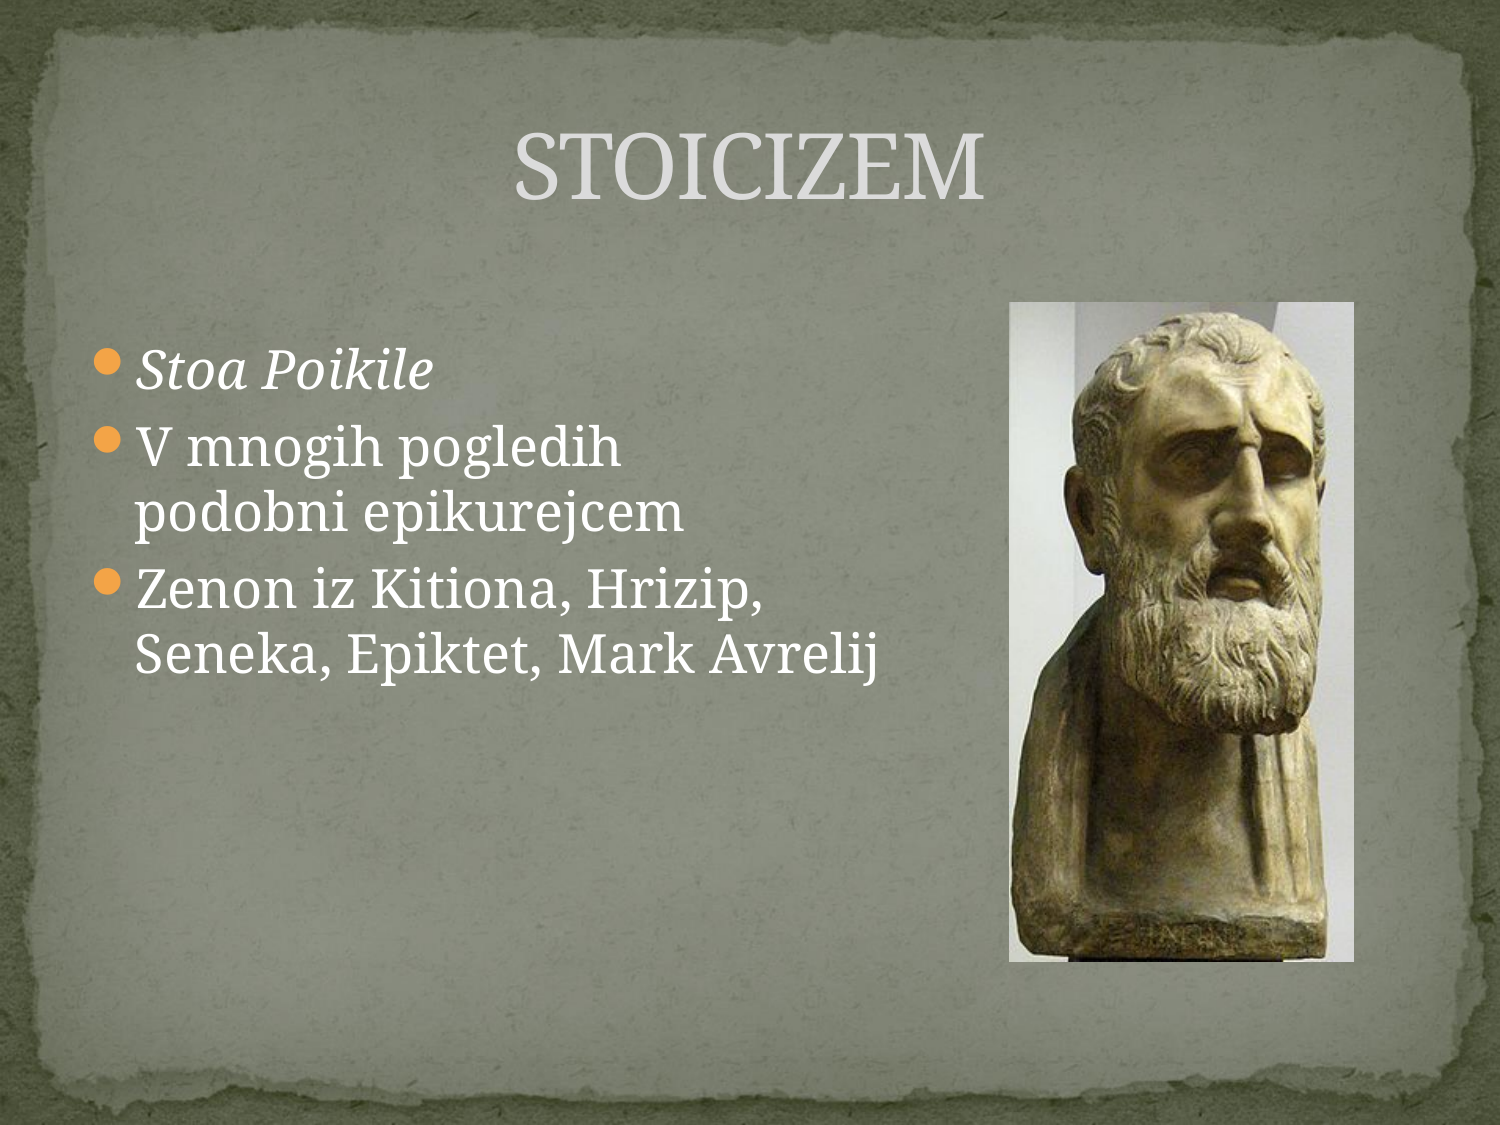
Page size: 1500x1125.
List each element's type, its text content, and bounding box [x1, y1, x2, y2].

title STOICIZEM [75, 24, 1425, 225]
list Stoa Poikile V mnogih pogledih podobni epikurejcem Zenon iz Kitiona, Hrizip, Seneka, Epiktet, Mark Avrelij [75, 249, 1425, 1000]
picture [0, 0, 1500, 1125]
